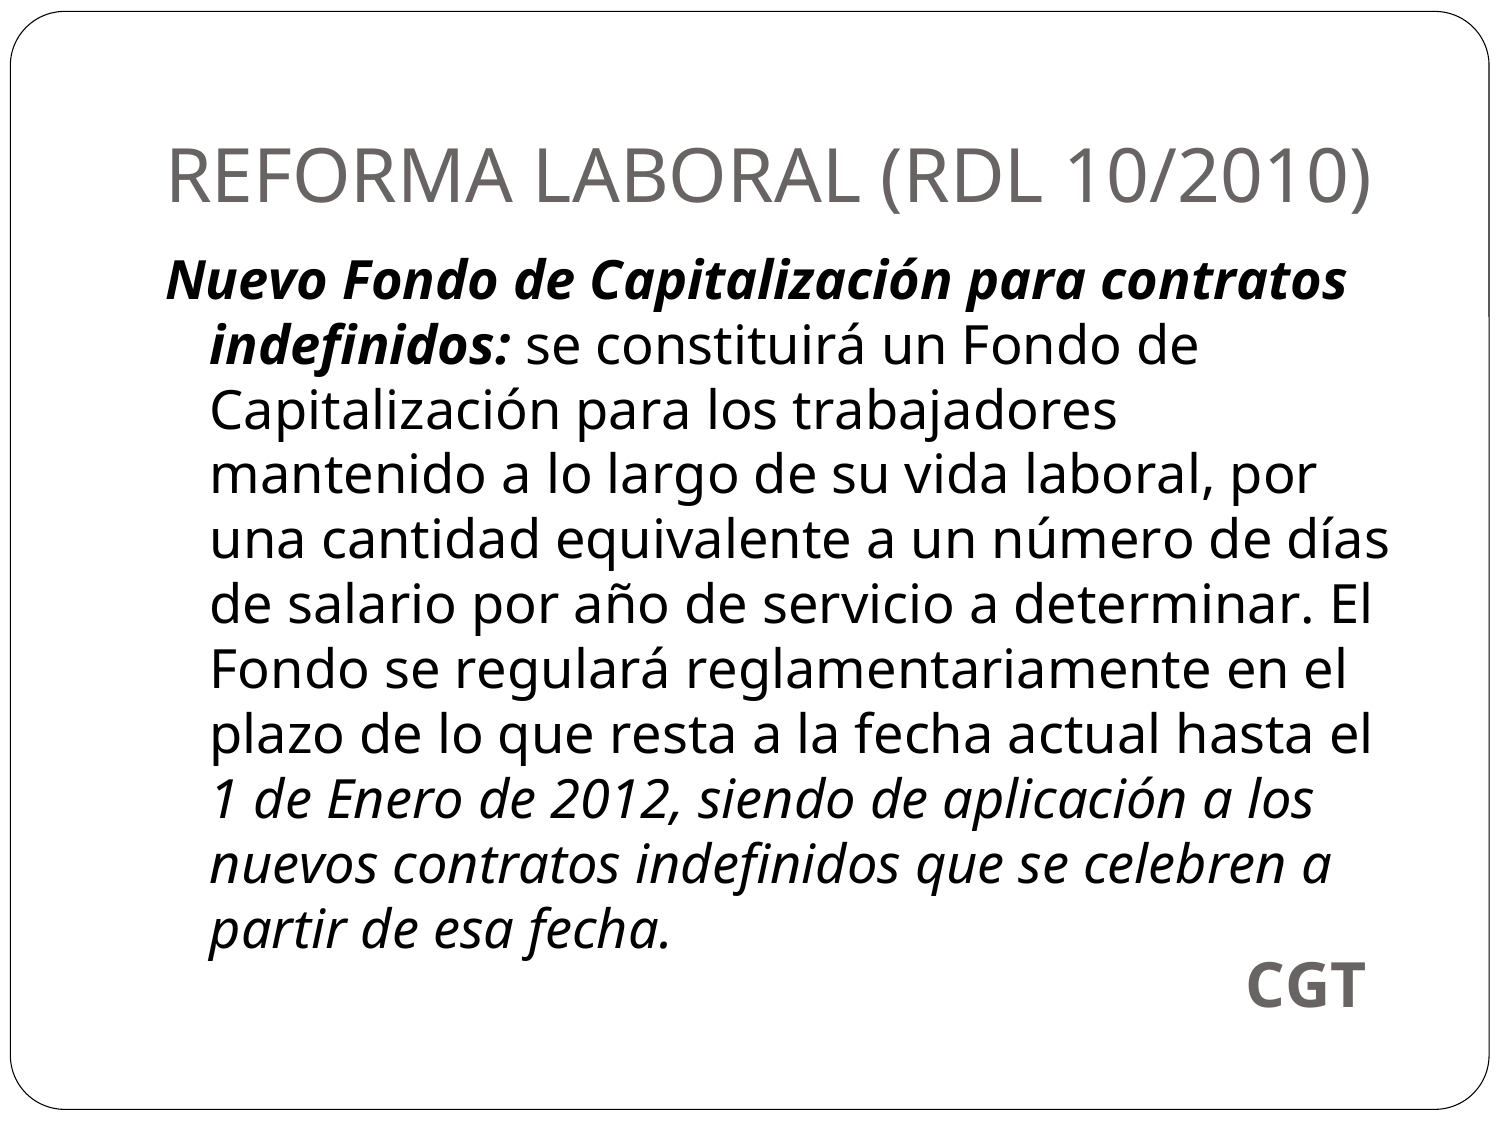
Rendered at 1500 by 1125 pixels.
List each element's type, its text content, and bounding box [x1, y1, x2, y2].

text_box CGT [1230, 937, 1500, 1028]
list Nuevo Fondo de Capitalización para contratos indefinidos: se constituirá un Fondo de Capitalización para los trabajadores mantenido a lo largo de su vida laboral, por una cantidad equivalente a un número de días de salario por año de servicio a determinar. El Fondo se regulará reglamentariamente en el plazo de lo que resta a la fecha actual hasta el 1 de Enero de 2012, siendo de aplicación a los nuevos contratos indefinidos que se celebren a partir de esa fecha. [150, 237, 1426, 1109]
title REFORMA LABORAL (RDL 10/2010) [150, 29, 1426, 233]
